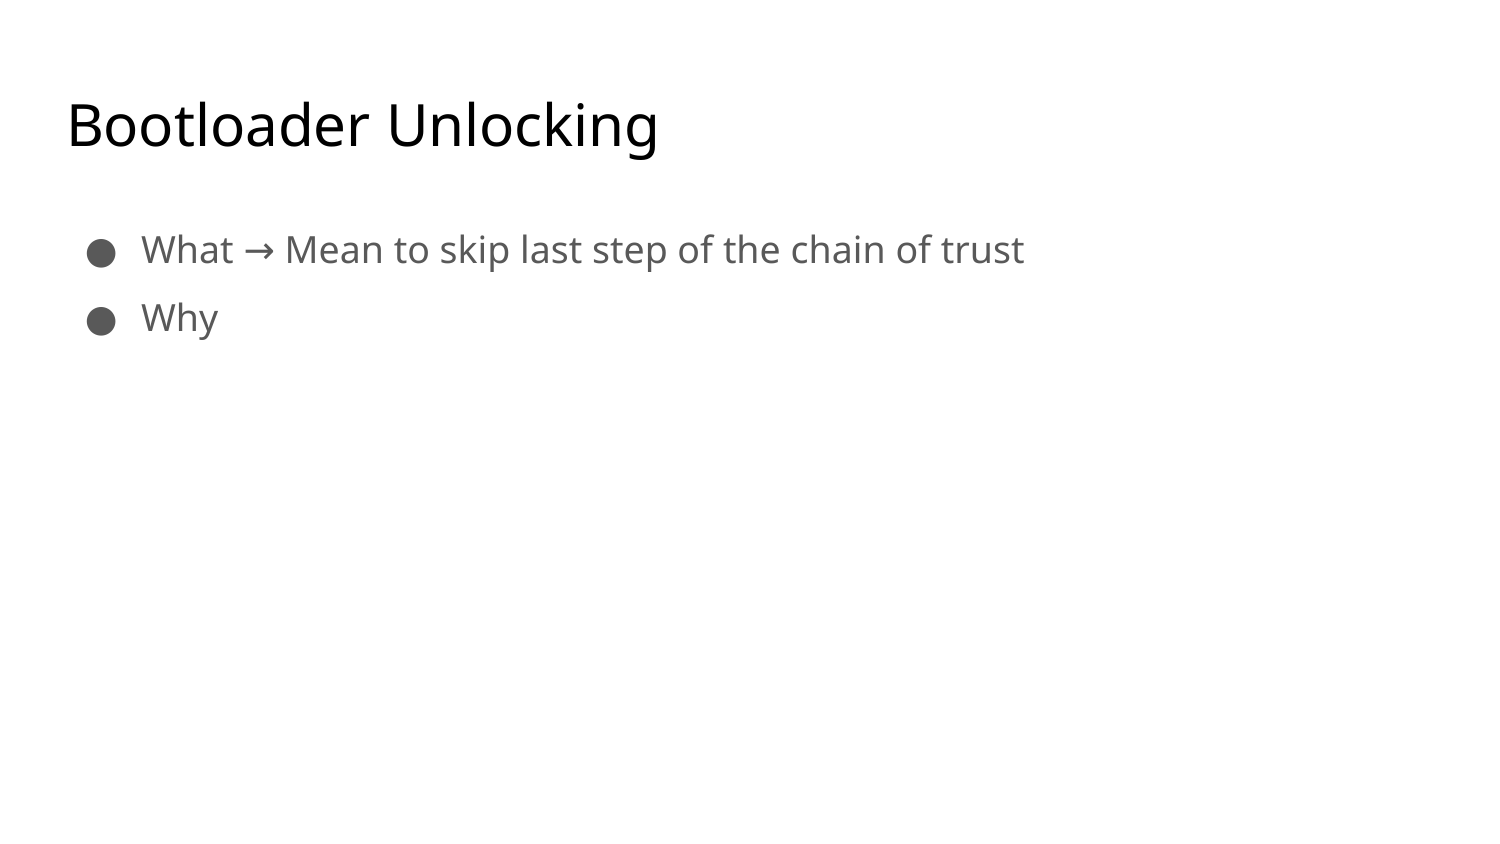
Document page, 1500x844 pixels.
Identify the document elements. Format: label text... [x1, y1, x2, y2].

list What → Mean to skip last step of the chain of trust Why [51, 189, 1449, 750]
title Bootloader Unlocking [51, 72, 1449, 167]
